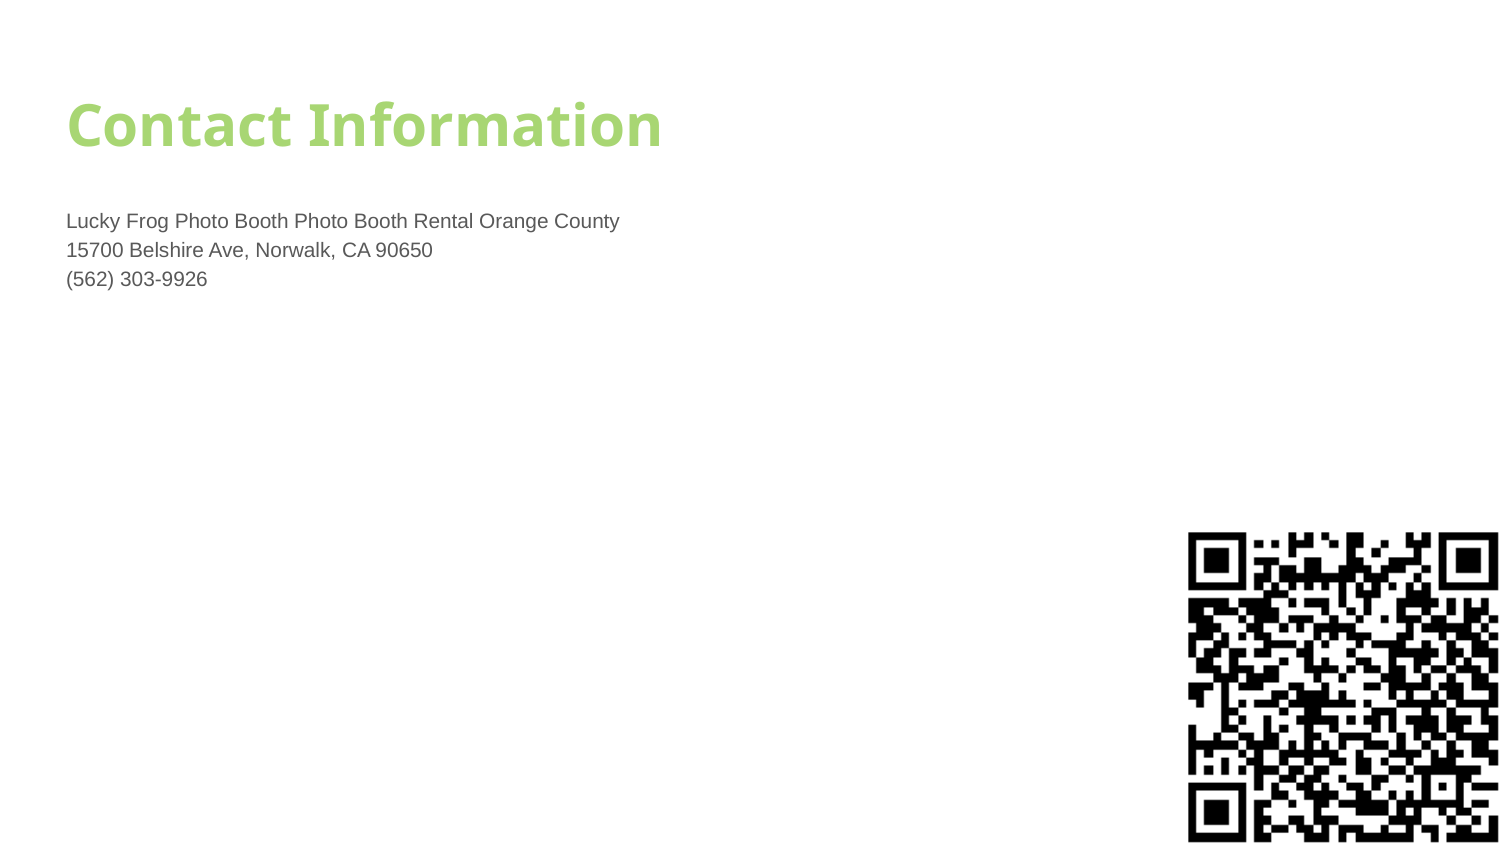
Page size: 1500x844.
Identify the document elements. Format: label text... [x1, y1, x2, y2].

picture [1187, 531, 1500, 844]
title Contact Information [51, 72, 1449, 167]
list Lucky Frog Photo Booth Photo Booth Rental Orange County 15700 Belshire Ave, Norwalk, CA 90650 (562) 303-9926 [51, 189, 1449, 750]
